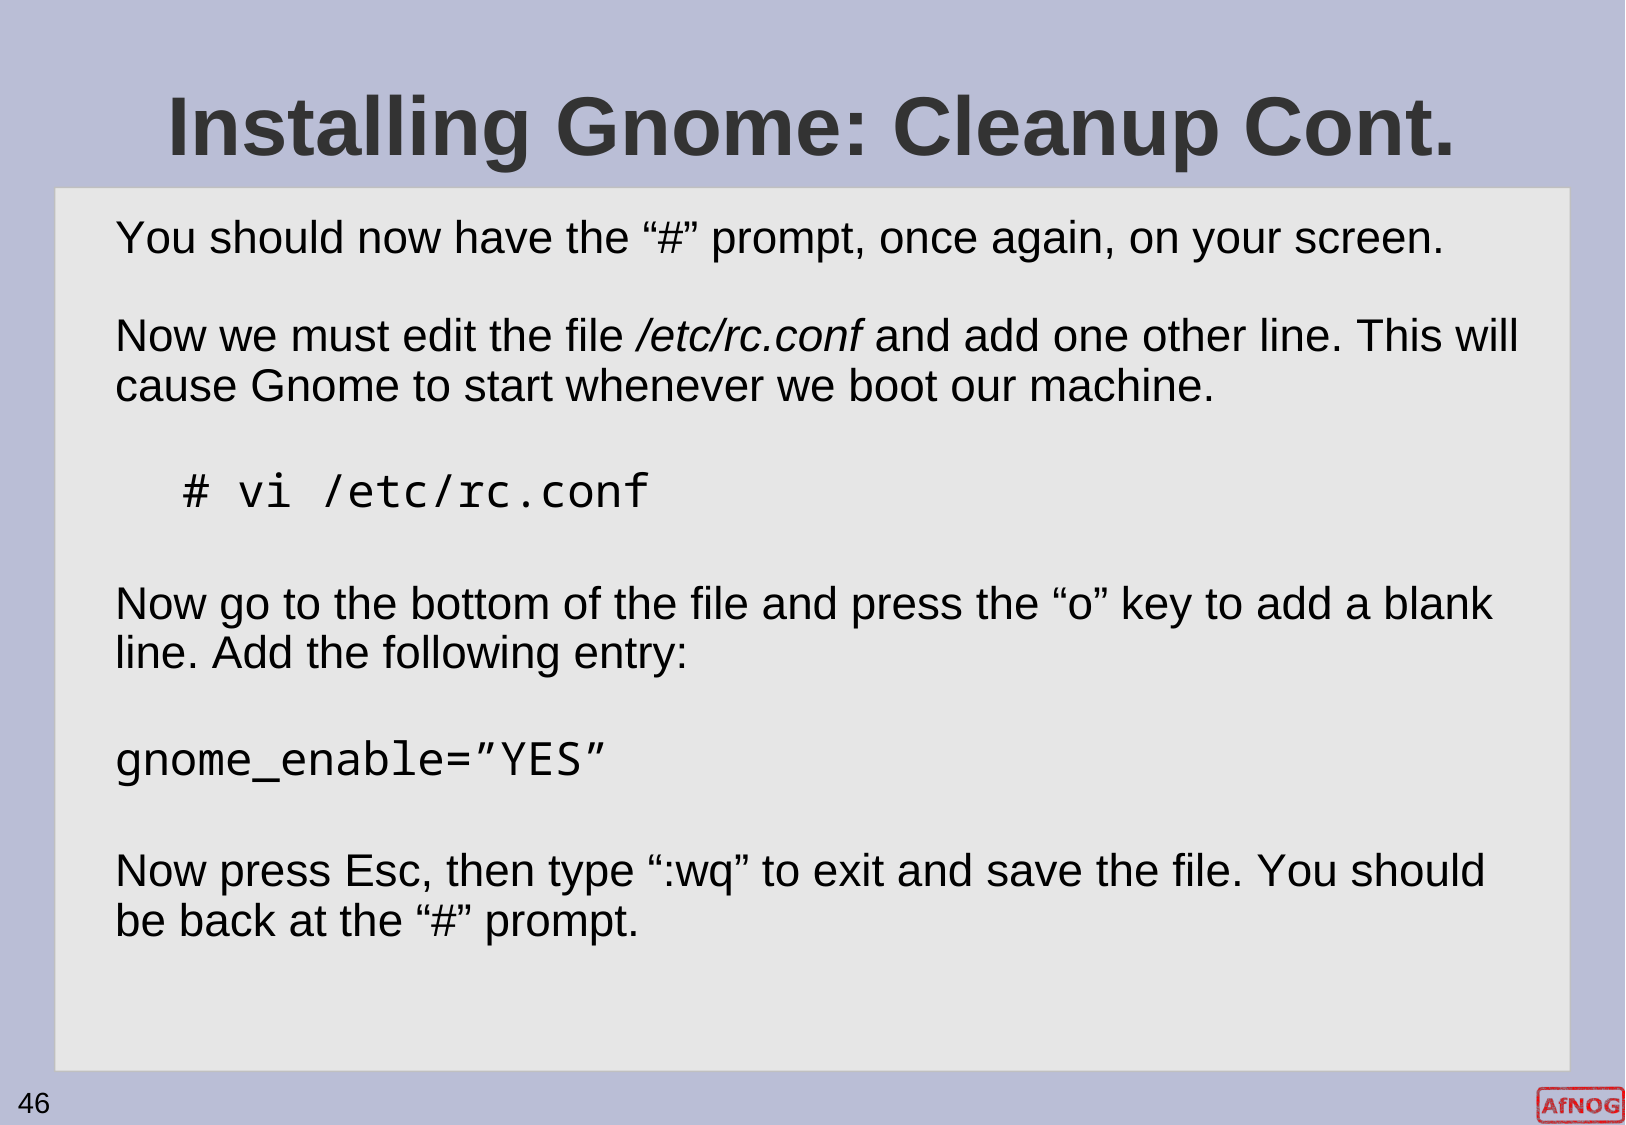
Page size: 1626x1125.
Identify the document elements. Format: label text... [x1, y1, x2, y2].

title Installing Gnome: Cleanup Cont. [54, 51, 1571, 207]
picture [1535, 1085, 1626, 1125]
text_box You should now have the “#” prompt, once again, on your screen. Now we must edit the file /etc/rc.conf and add one other line. This will cause Gnome to start whenever we boot our machine. # vi /etc/rc.conf Now go to the bottom of the file and press the “o” key to add a blank line. Add the following entry: gnome_enable=”YES” Now press Esc, then type “:wq” to exit and save the file. You should be back at the “#” prompt. [100, 206, 1536, 1063]
